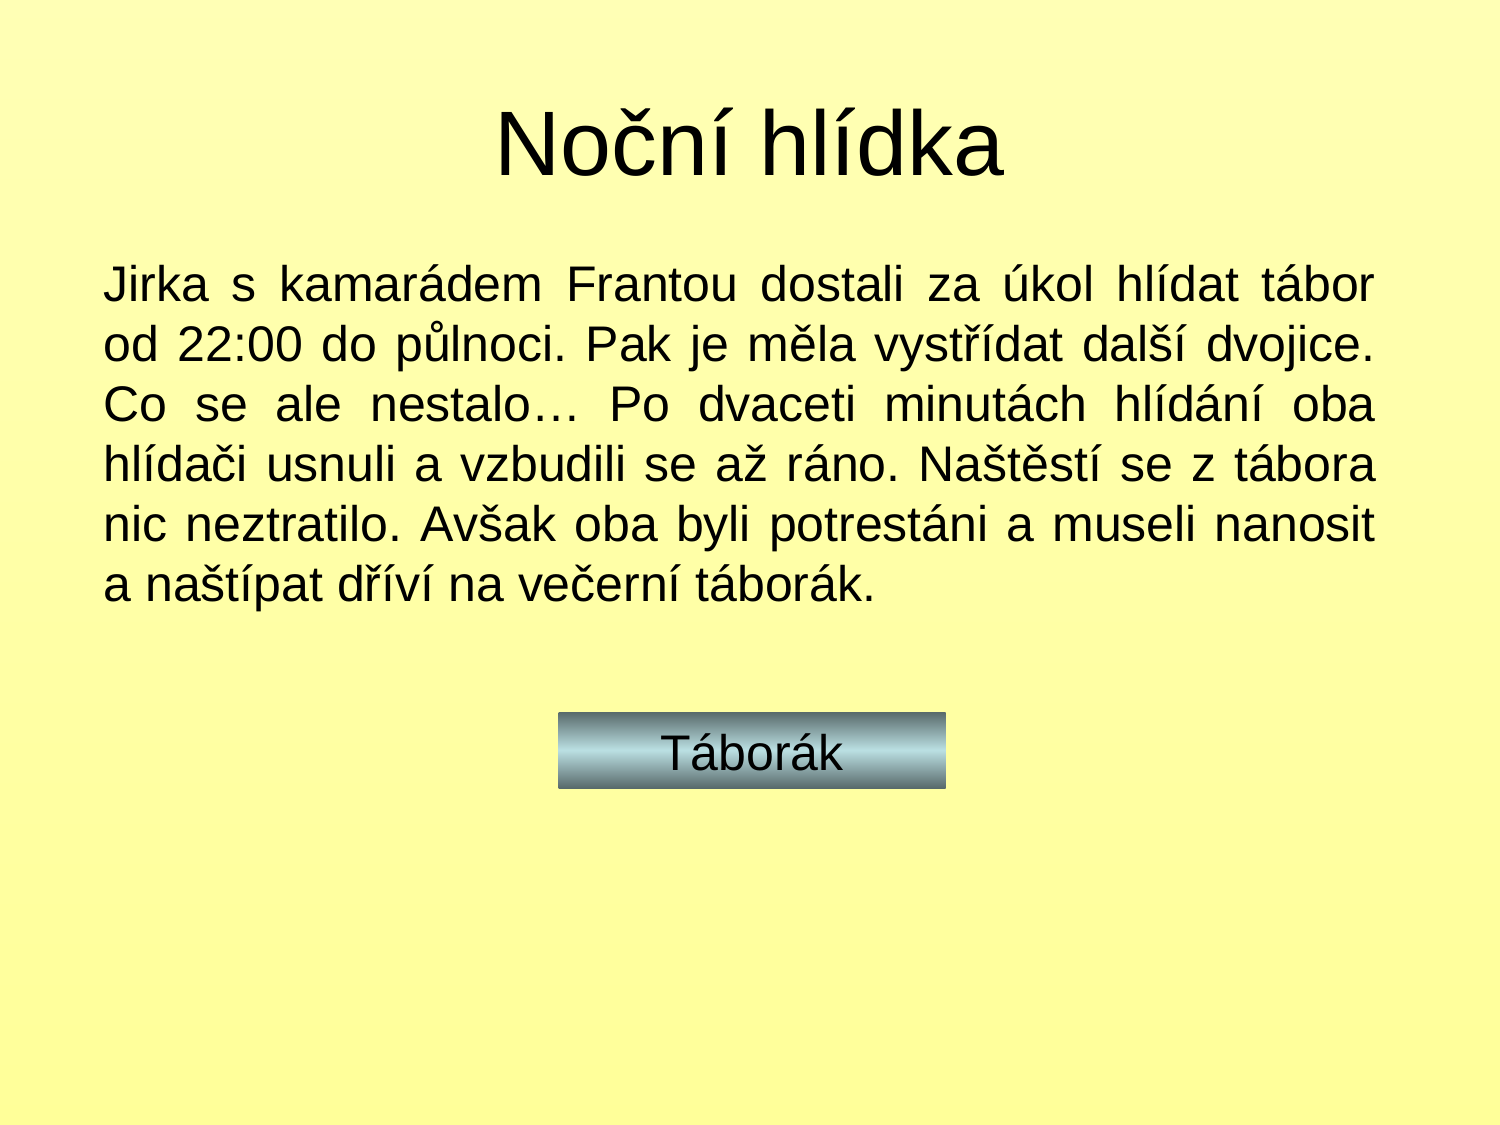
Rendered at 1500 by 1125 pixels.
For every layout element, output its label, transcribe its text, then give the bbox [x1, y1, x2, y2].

text_box Jirka s kamarádem Frantou dostali za úkol hlídat tábor od 22:00 do půlnoci. Pak je měla vystřídat další dvojice. Co se ale nestalo… Po dvaceti minutách hlídání oba hlídači usnuli a vzbudili se až ráno. Naštěstí se z tábora nic neztratilo. Avšak oba byli potrestáni a museli nanosit a naštípat dříví na večerní táborák. [88, 243, 1392, 619]
title Noční hlídka [75, 45, 1426, 233]
text_box Táborák [558, 712, 946, 789]
